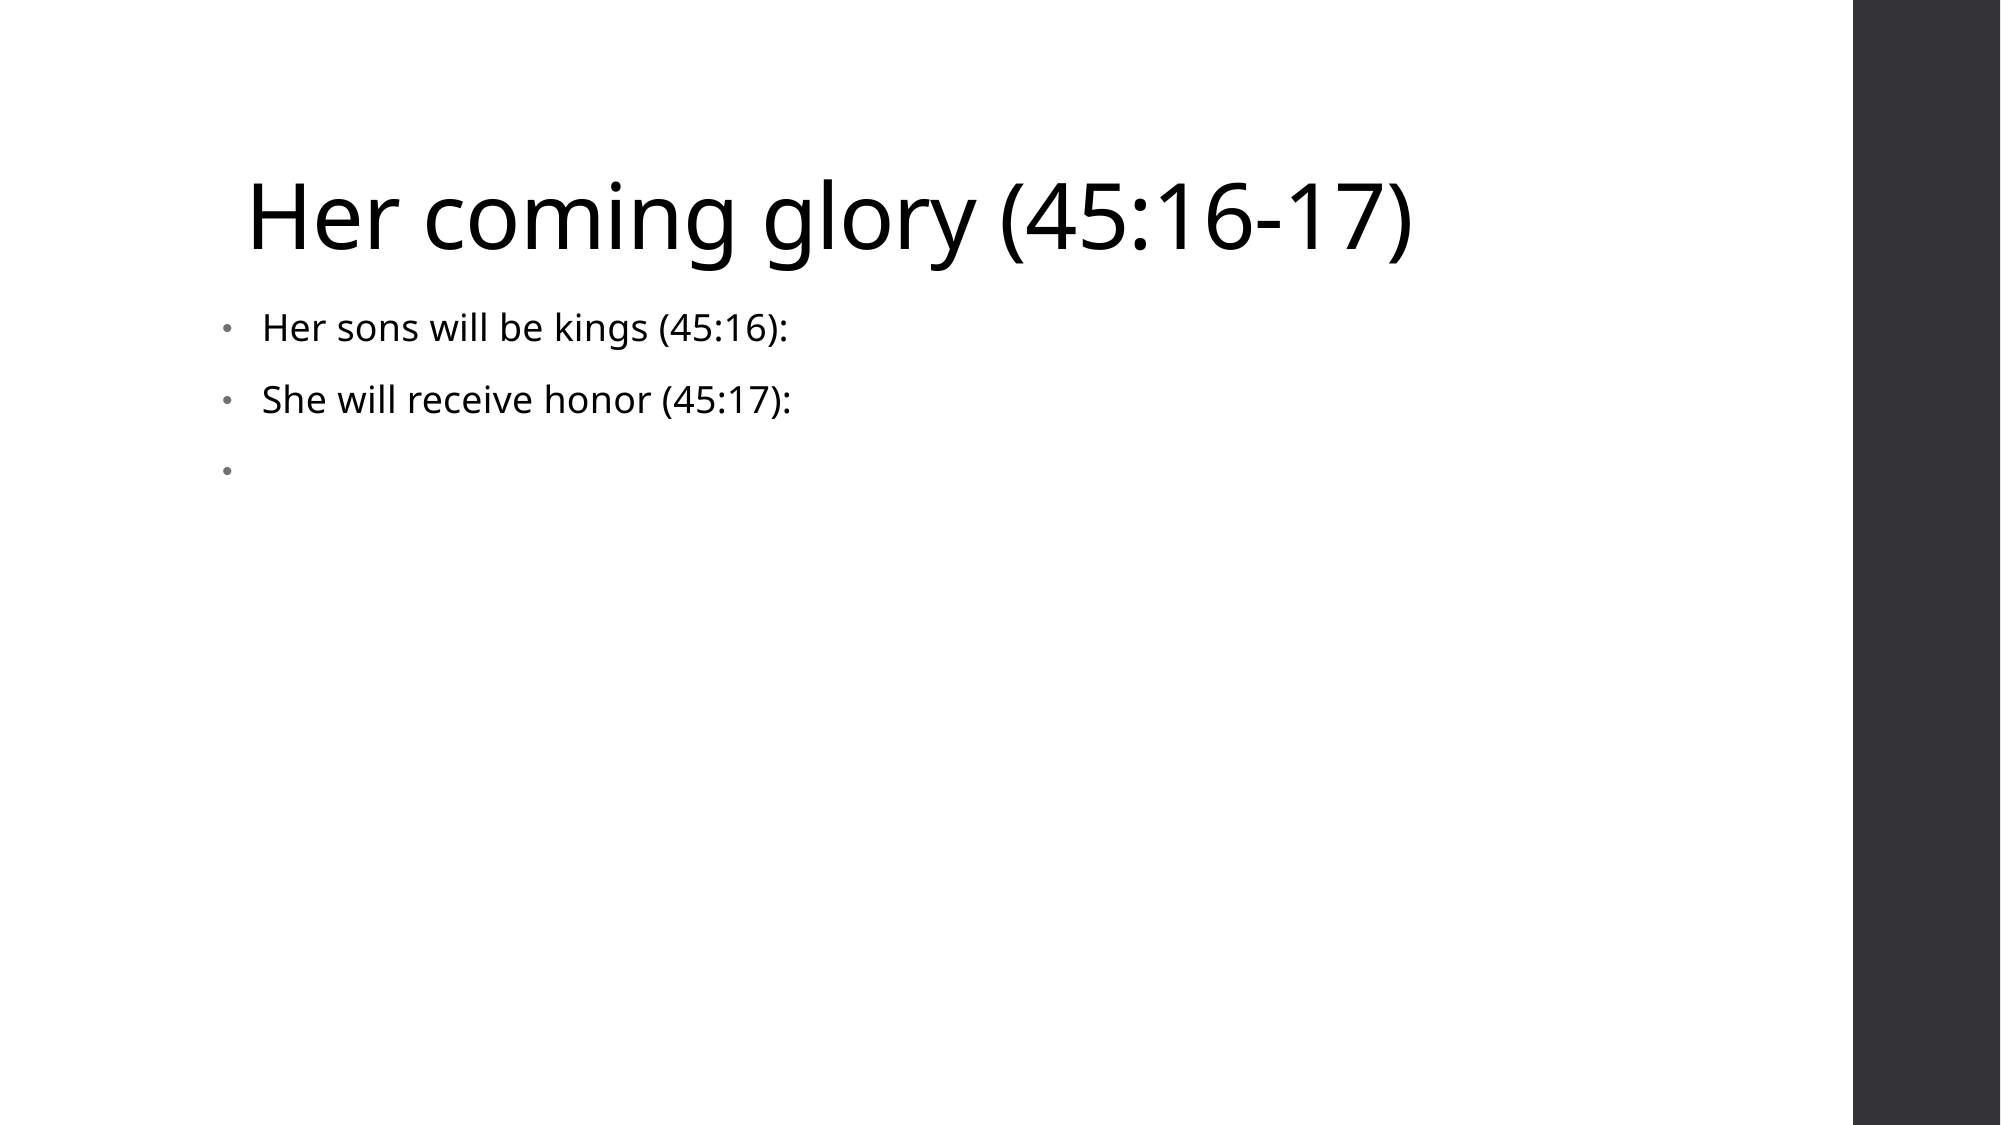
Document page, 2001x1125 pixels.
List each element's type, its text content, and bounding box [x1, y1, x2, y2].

list Her sons will be kings (45:16): She will receive honor (45:17): [206, 299, 1617, 1014]
title Her coming glory (45:16-17) [206, 60, 1797, 278]
